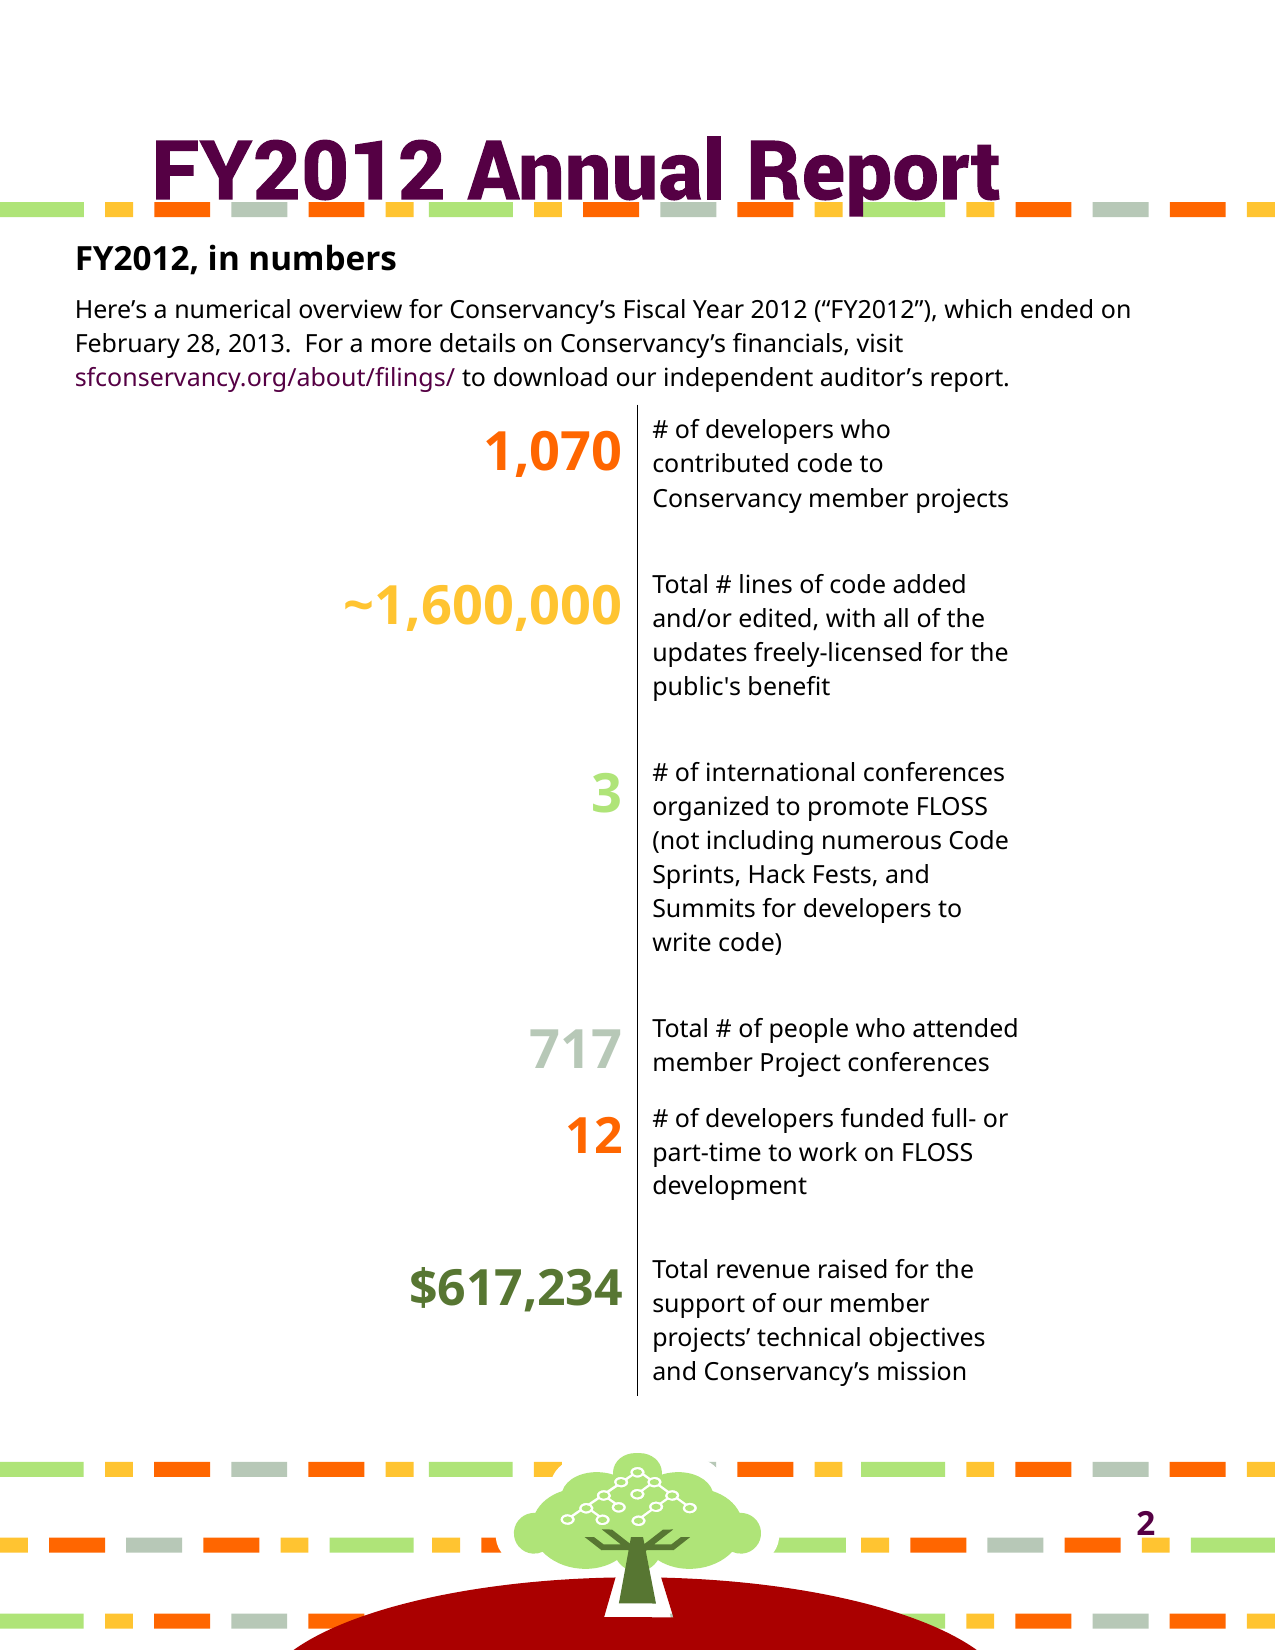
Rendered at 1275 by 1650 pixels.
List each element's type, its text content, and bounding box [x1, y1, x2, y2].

table_cell Total # lines of code added and/or edited, with all of the updates freely-licensed for the public's benefit [638, 559, 1038, 747]
table_cell ~1,600,000 [237, 559, 637, 747]
table_cell # of developers funded full- or part-time to work on FLOSS development [638, 1093, 1038, 1244]
table_header # of developers who contributed code to Conservancy member projects [638, 405, 1038, 559]
table_cell Total # of people who attended member Project conferences [638, 1003, 1038, 1093]
table_cell 12 [237, 1093, 637, 1244]
table_cell Total revenue raised for the support of our member projects’ technical objectives and Conservancy’s mission [638, 1244, 1038, 1396]
table_cell # of international conferences organized to promote FLOSS (not including numerous Code Sprints, Hack Fests, and Summits for developers to write code) [638, 747, 1038, 1003]
table_header 1,070 [237, 405, 637, 559]
list FY2012, in numbers Here’s a numerical overview for Conservancy’s Fiscal Year 2012 (“FY2012”), which ended on February 28, 2013. For a more details on Conservancy’s financials, visit sfconservancy.org/about/filings/ to download our independent auditor’s report. [74, 234, 1171, 370]
table_cell 3 [237, 747, 637, 1003]
table_cell $617,234 [237, 1244, 637, 1396]
table_cell 717 [237, 1003, 637, 1093]
